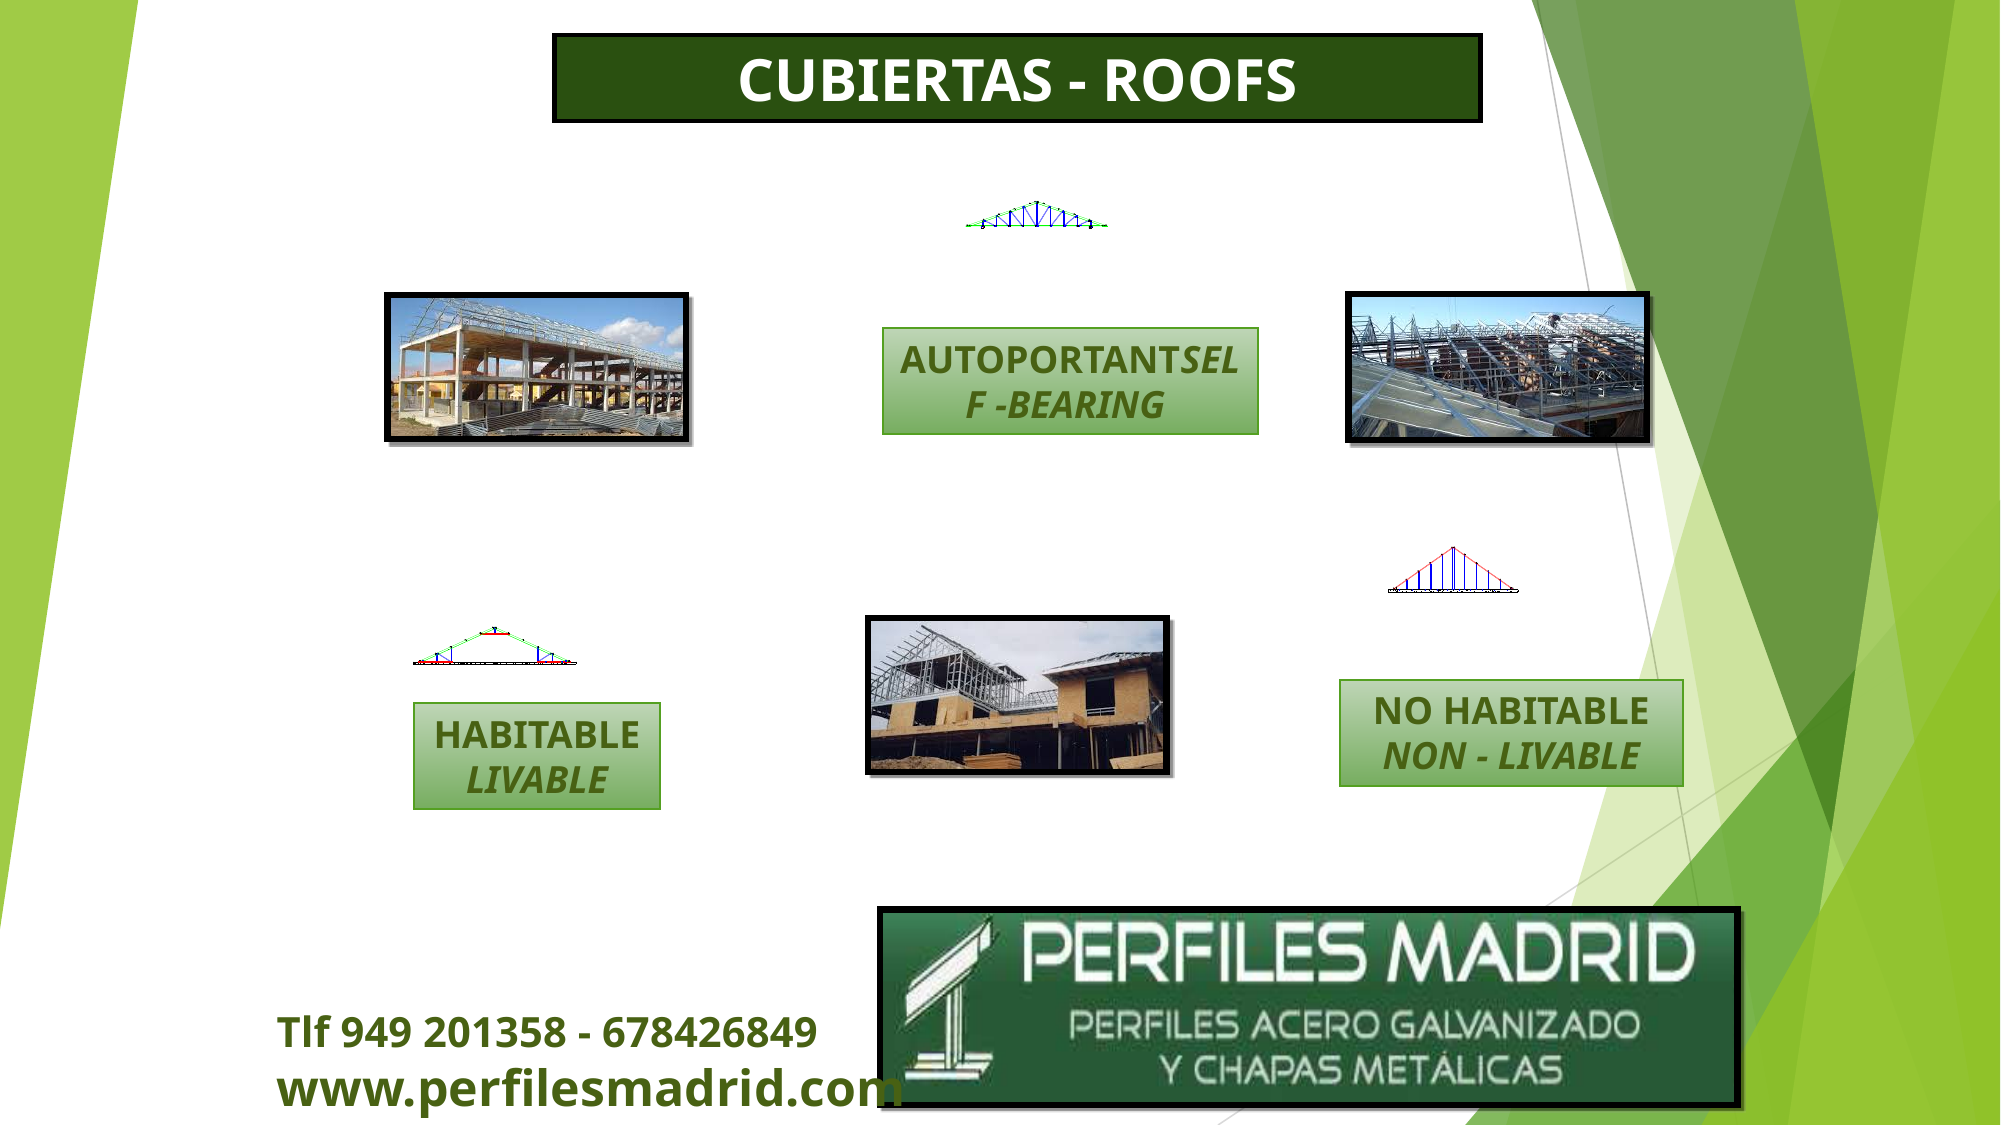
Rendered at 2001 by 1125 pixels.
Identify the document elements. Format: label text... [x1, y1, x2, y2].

chart [249, 492, 782, 685]
chart [808, 161, 1305, 367]
text_box AUTOPORTANTSELF -BEARING [882, 367, 1258, 435]
picture [871, 621, 1164, 770]
picture [390, 297, 683, 437]
picture [882, 912, 1735, 1102]
text_box HABITABLE LIVABLE [414, 703, 661, 810]
picture [1351, 297, 1644, 437]
text_box CUBIERTAS - ROOFS [554, 35, 1481, 121]
text_box Tlf 949 201358 - 678426849 www.perfilesmadrid.com [261, 998, 1621, 1125]
chart [1257, 445, 1684, 683]
text_box NO HABITABLE NON - LIVABLE [1339, 683, 1684, 786]
